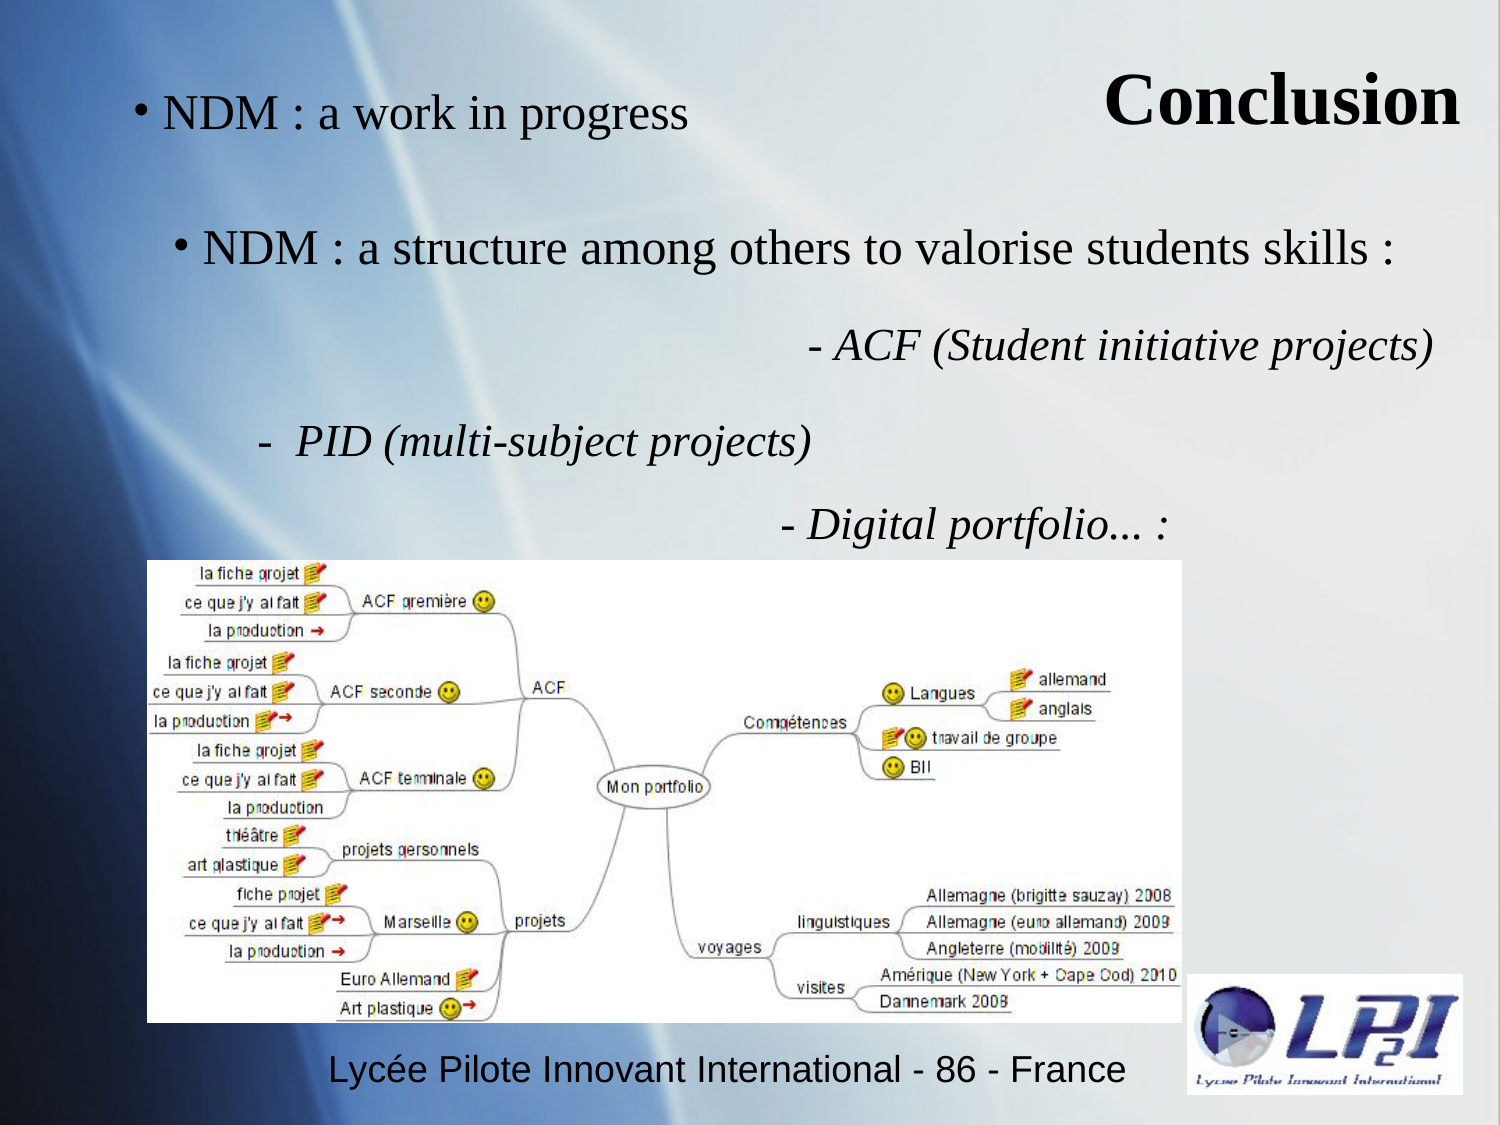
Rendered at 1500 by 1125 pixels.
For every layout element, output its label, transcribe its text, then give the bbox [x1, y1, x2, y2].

text_box - PID (multi-subject projects) [242, 403, 828, 474]
text_box - ACF (Student initiative projects) [792, 306, 1450, 497]
text_box NDM : a work in progress [117, 72, 705, 148]
text_box - Digital portfolio... : [765, 485, 1186, 557]
text_box NDM : a structure among others to valorise students skills : [157, 206, 1412, 343]
picture [0, 0, 1500, 1125]
title Conclusion [463, 0, 1477, 207]
text_box Lycée Pilote Innovant International - 86 - France [313, 1037, 1142, 1098]
